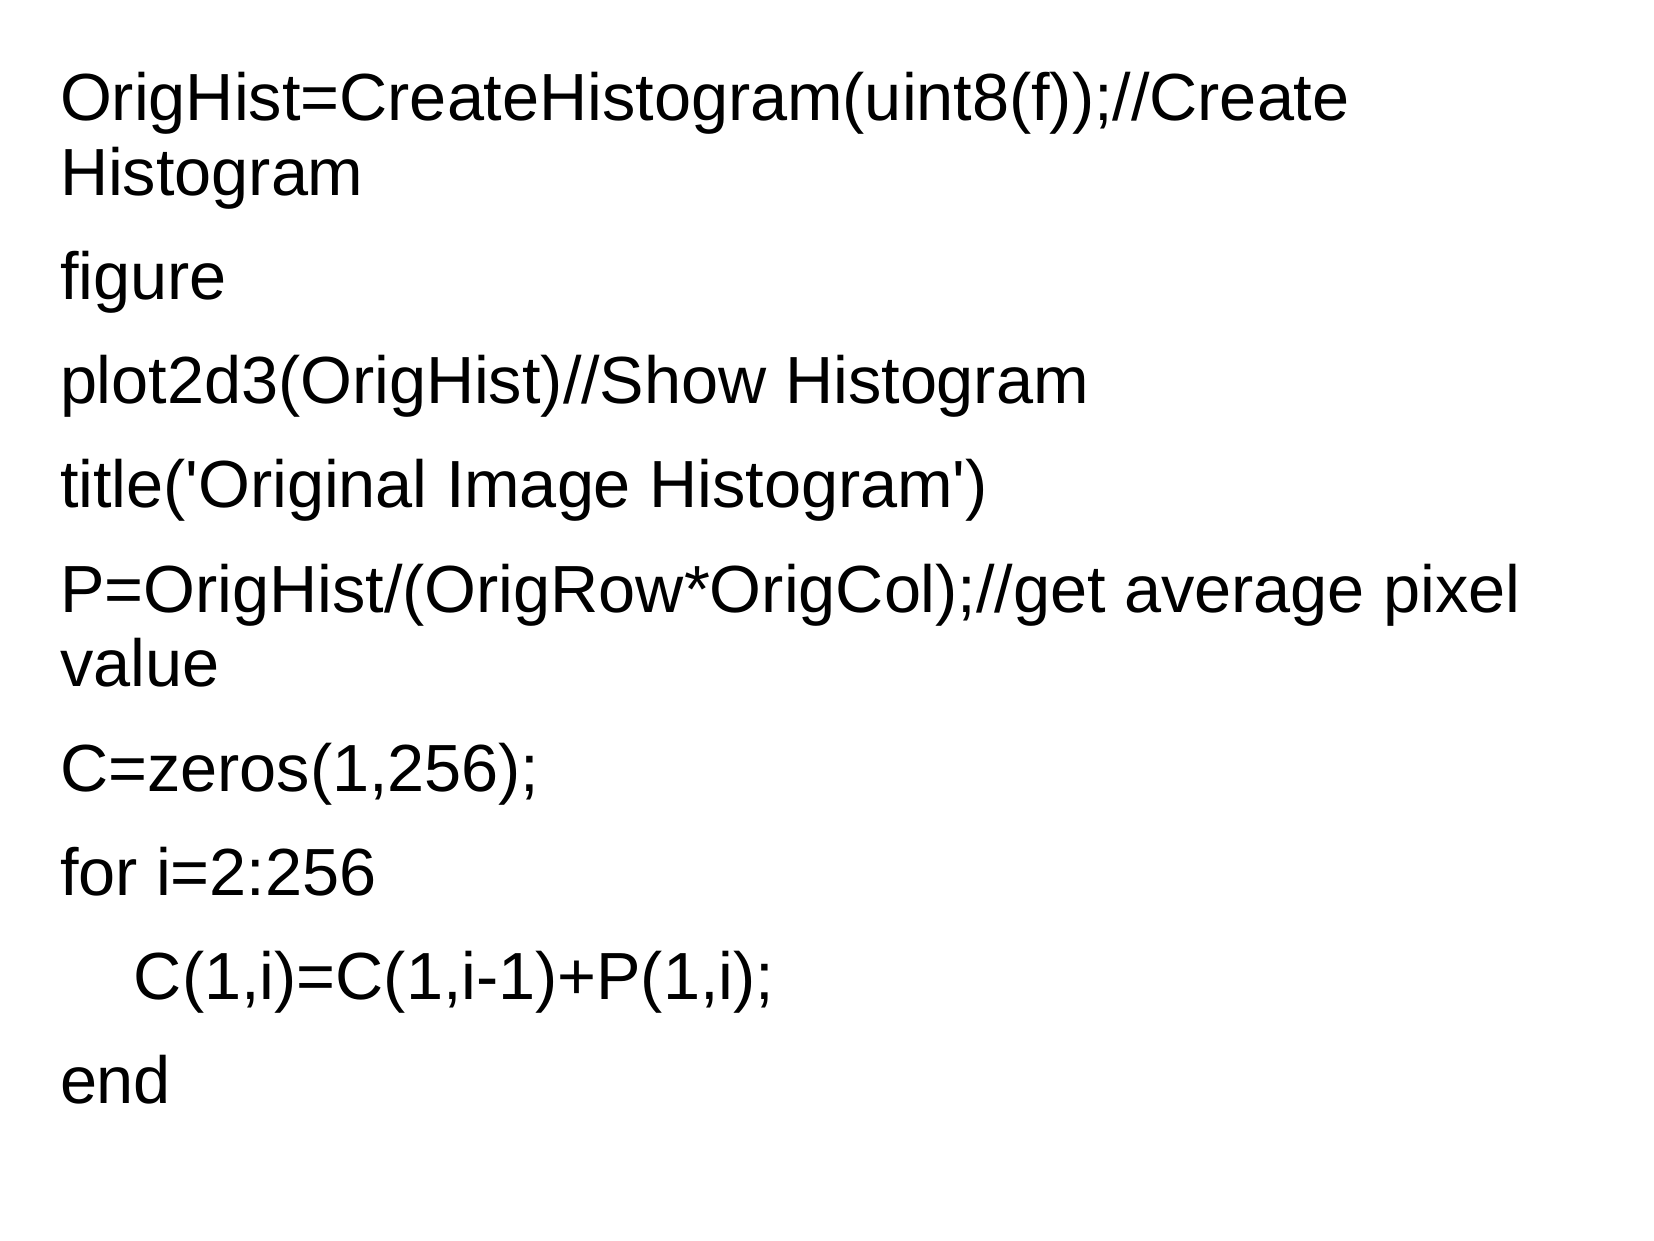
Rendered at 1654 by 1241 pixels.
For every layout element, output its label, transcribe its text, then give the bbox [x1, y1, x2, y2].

list OrigHist=CreateHistogram(uint8(f));//Create Histogram figure plot2d3(OrigHist)//Show Histogram title('Original Image Histogram') P=OrigHist/(OrigRow*OrigCol);//get average pixel value C=zeros(1,256); for i=2:256 C(1,i)=C(1,i-1)+P(1,i); end [60, 60, 1606, 1171]
